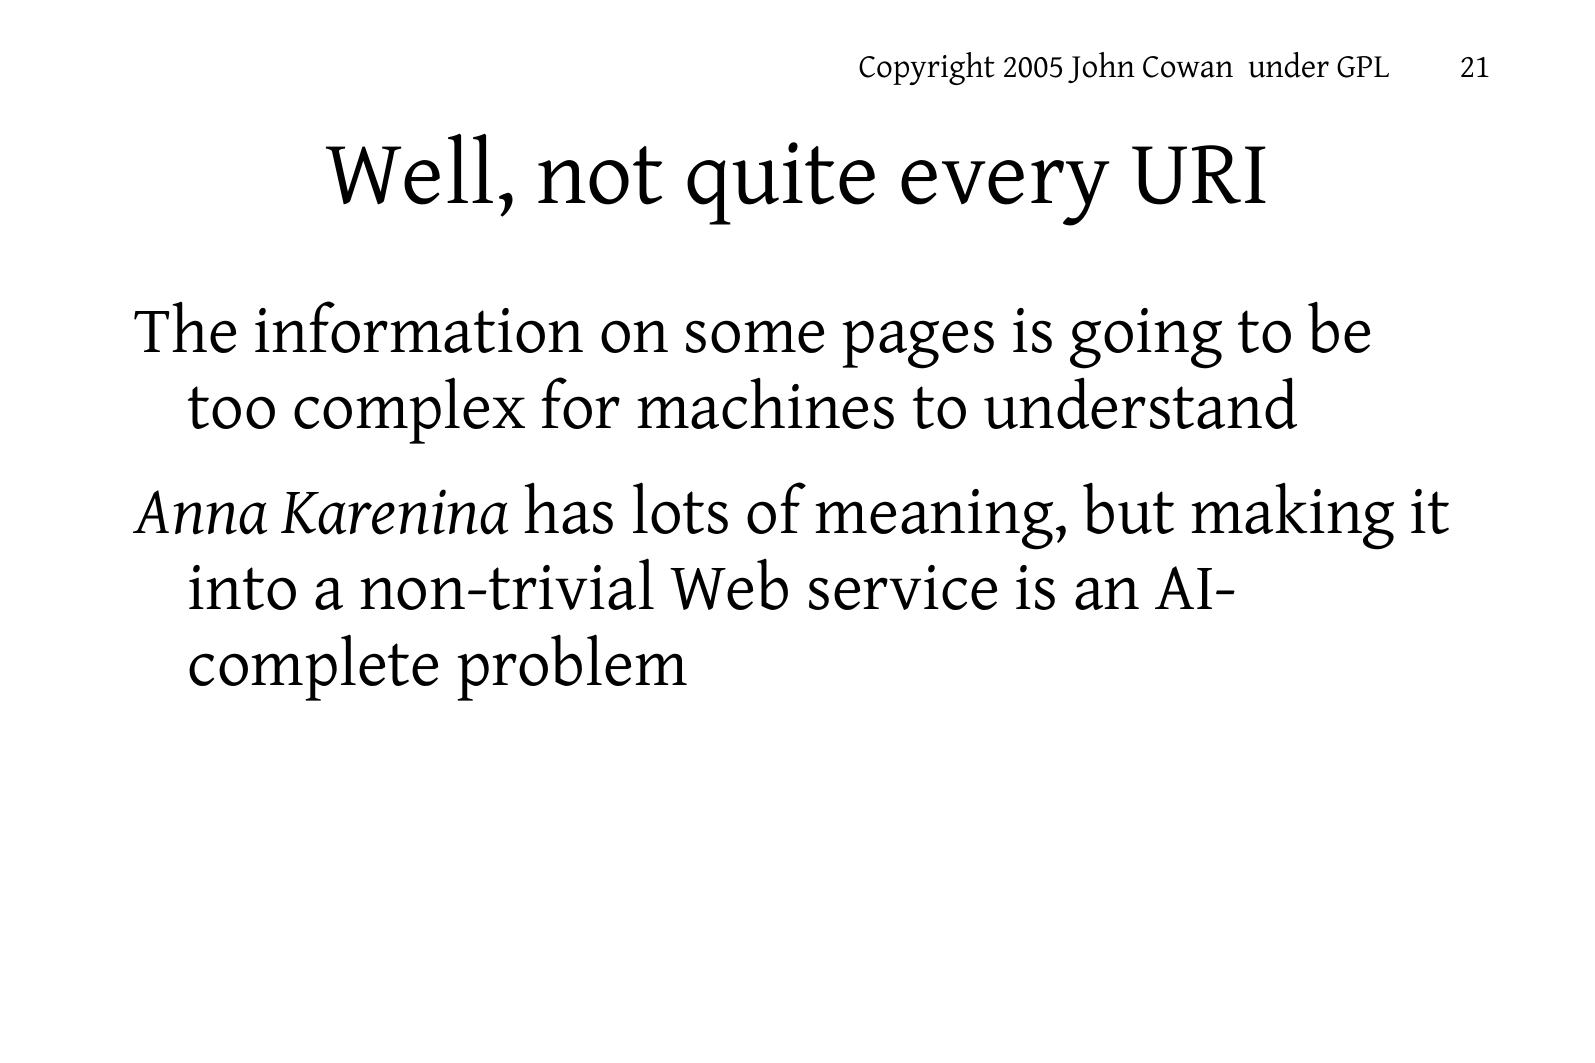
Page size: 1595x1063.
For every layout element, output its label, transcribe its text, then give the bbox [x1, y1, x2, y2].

list The information on some pages is going to be too complex for machines to understand Anna Karenina has lots of meaning, but making it into a non-trivial Web service is an AI-complete problem [117, 295, 1479, 966]
title Well, not quite every URI [117, 88, 1479, 266]
